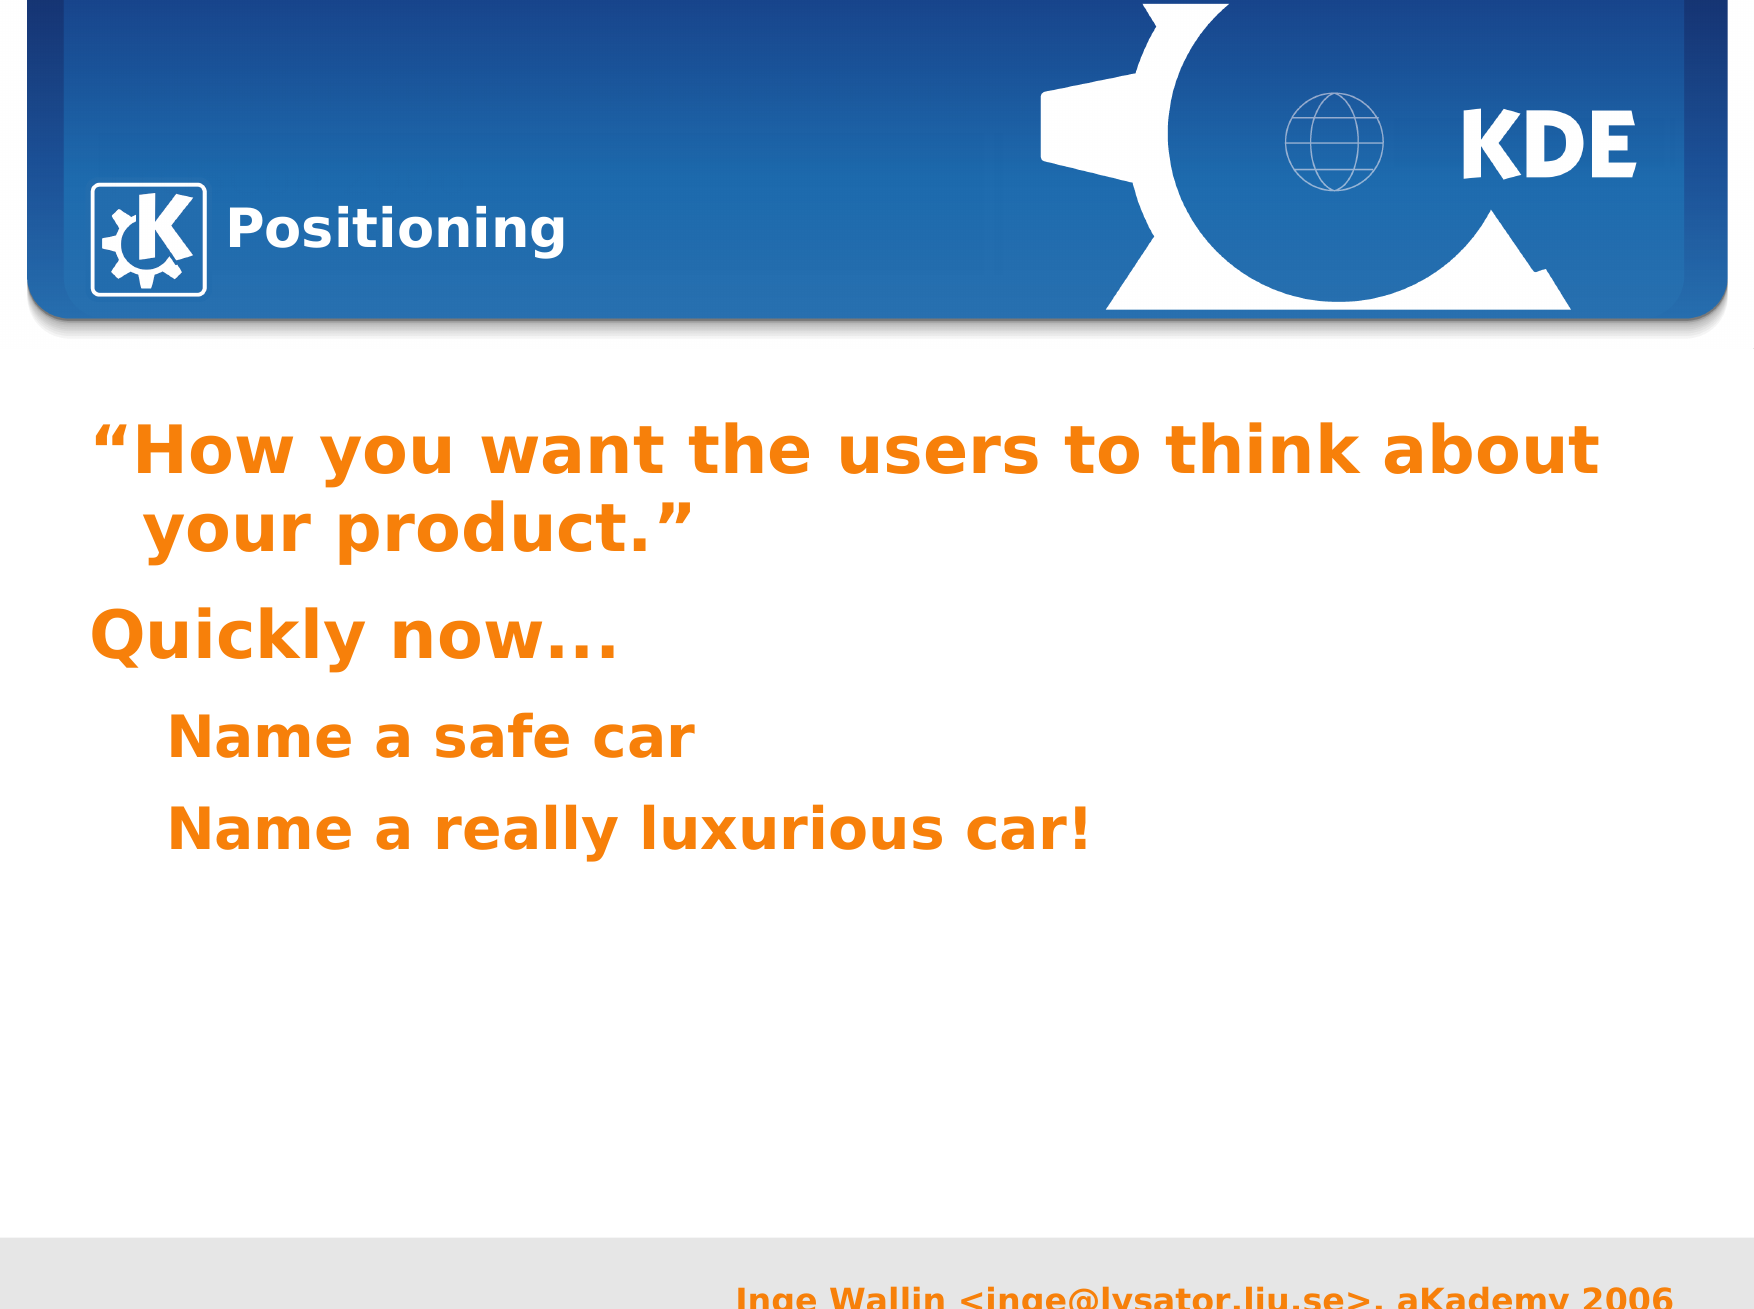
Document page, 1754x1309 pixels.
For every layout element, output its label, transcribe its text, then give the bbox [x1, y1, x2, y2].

title Positioning [225, 187, 1126, 271]
list “How you want the users to think about your product.” Quickly now... Name a safe car Name a really luxurious car! [71, 411, 1651, 1163]
picture [0, 0, 1754, 349]
